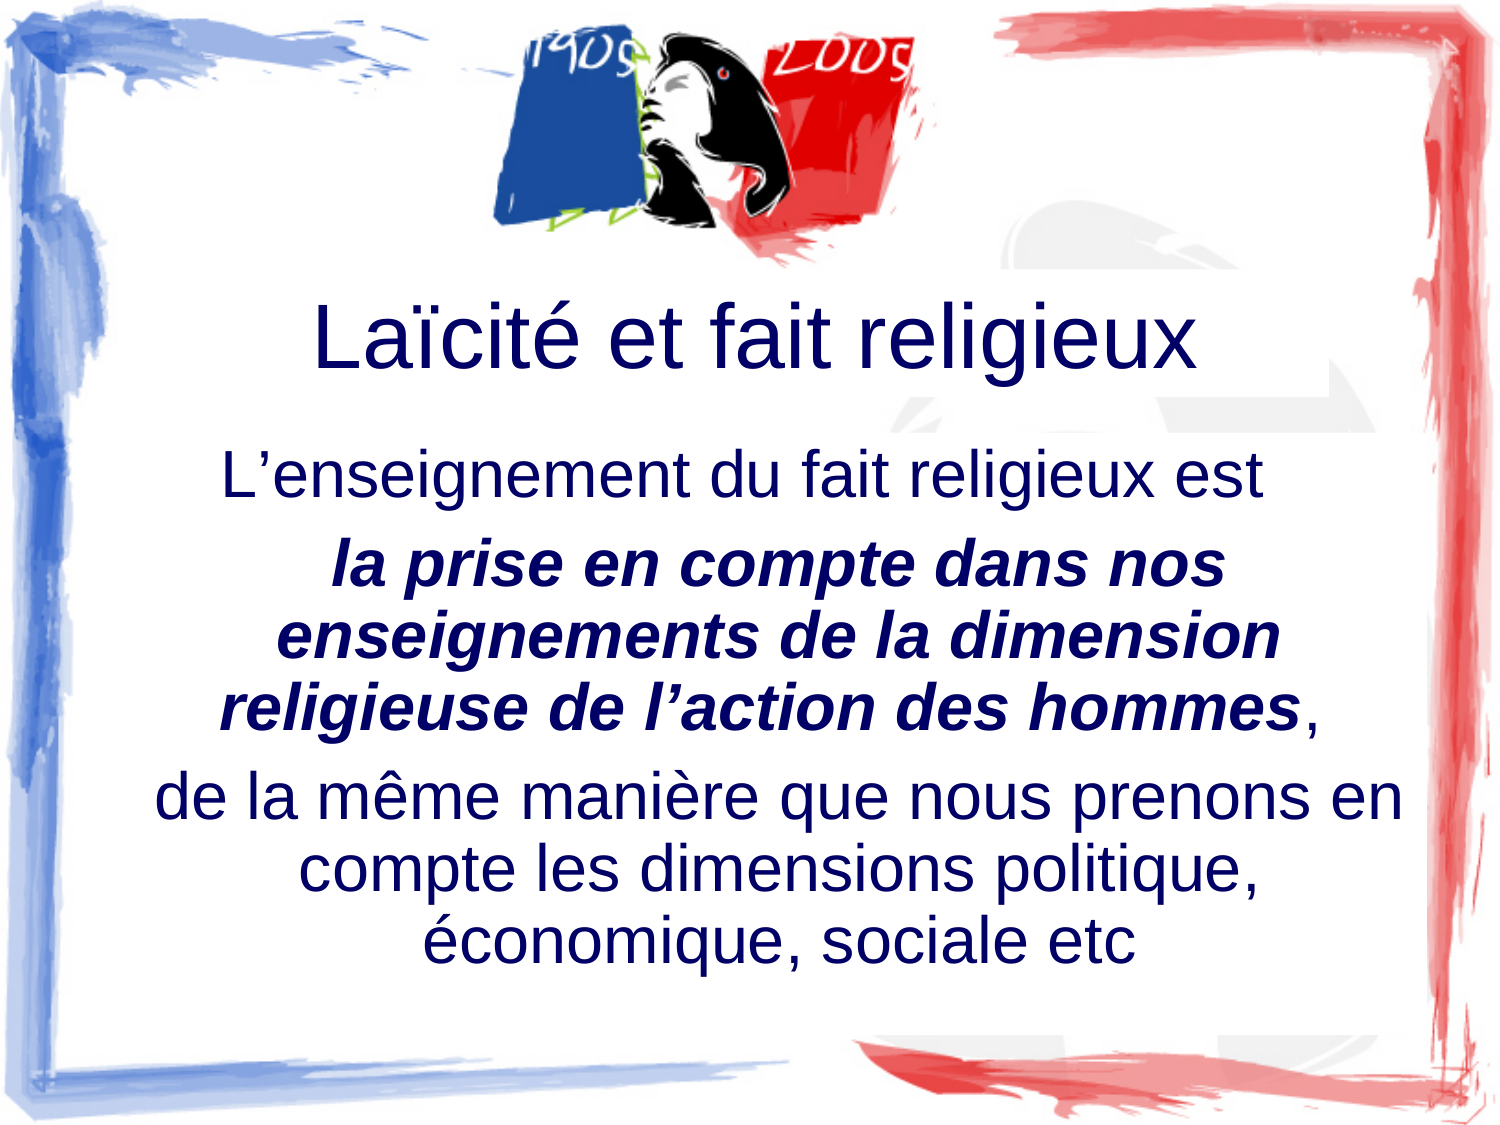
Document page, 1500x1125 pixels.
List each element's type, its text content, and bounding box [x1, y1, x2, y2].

title Laïcité et fait religieux [183, 269, 1329, 398]
picture [0, 0, 1500, 1125]
list L’enseignement du fait religieux est la prise en compte dans nos enseignements de la dimension religieuse de l’action des hommes, de la même manière que nous prenons en compte les dimensions politique, économique, sociale etc [76, 432, 1427, 1035]
